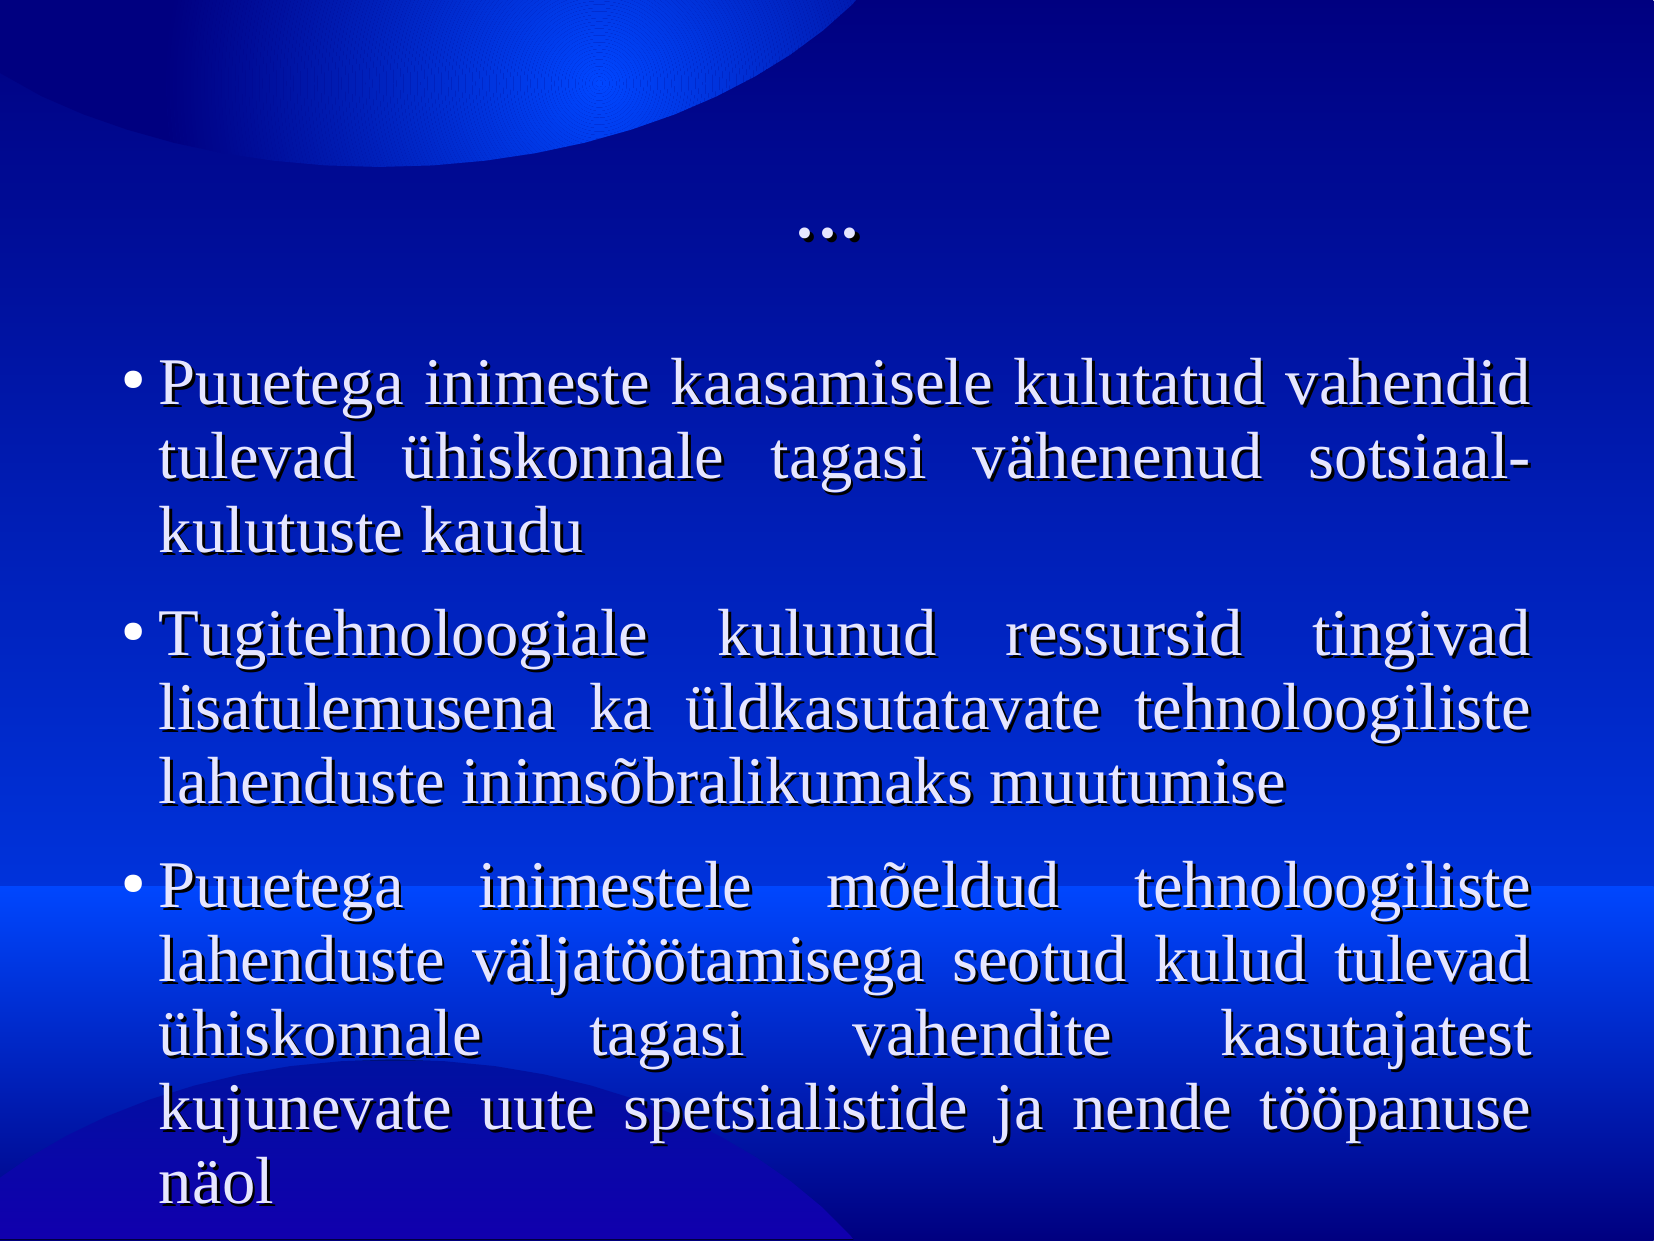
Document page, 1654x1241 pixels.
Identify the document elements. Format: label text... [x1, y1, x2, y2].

list Puuetega inimeste kaasamisele kulutatud vahendid tulevad ühiskonnale tagasi vähenenud sotsiaal-kulutuste kaudu Tugitehnoloogiale kulunud ressursid tingivad lisatulemusena ka üldkasutatavate tehnoloogiliste lahenduste inimsõbralikumaks muutumise Puuetega inimestele mõeldud tehnoloogiliste lahenduste väljatöötamisega seotud kulud tulevad ühiskonnale tagasi vahendite kasutajatest kujunevate uute spetsialistide ja nende tööpanuse näol [121, 344, 1534, 1219]
title ... [121, 102, 1534, 311]
